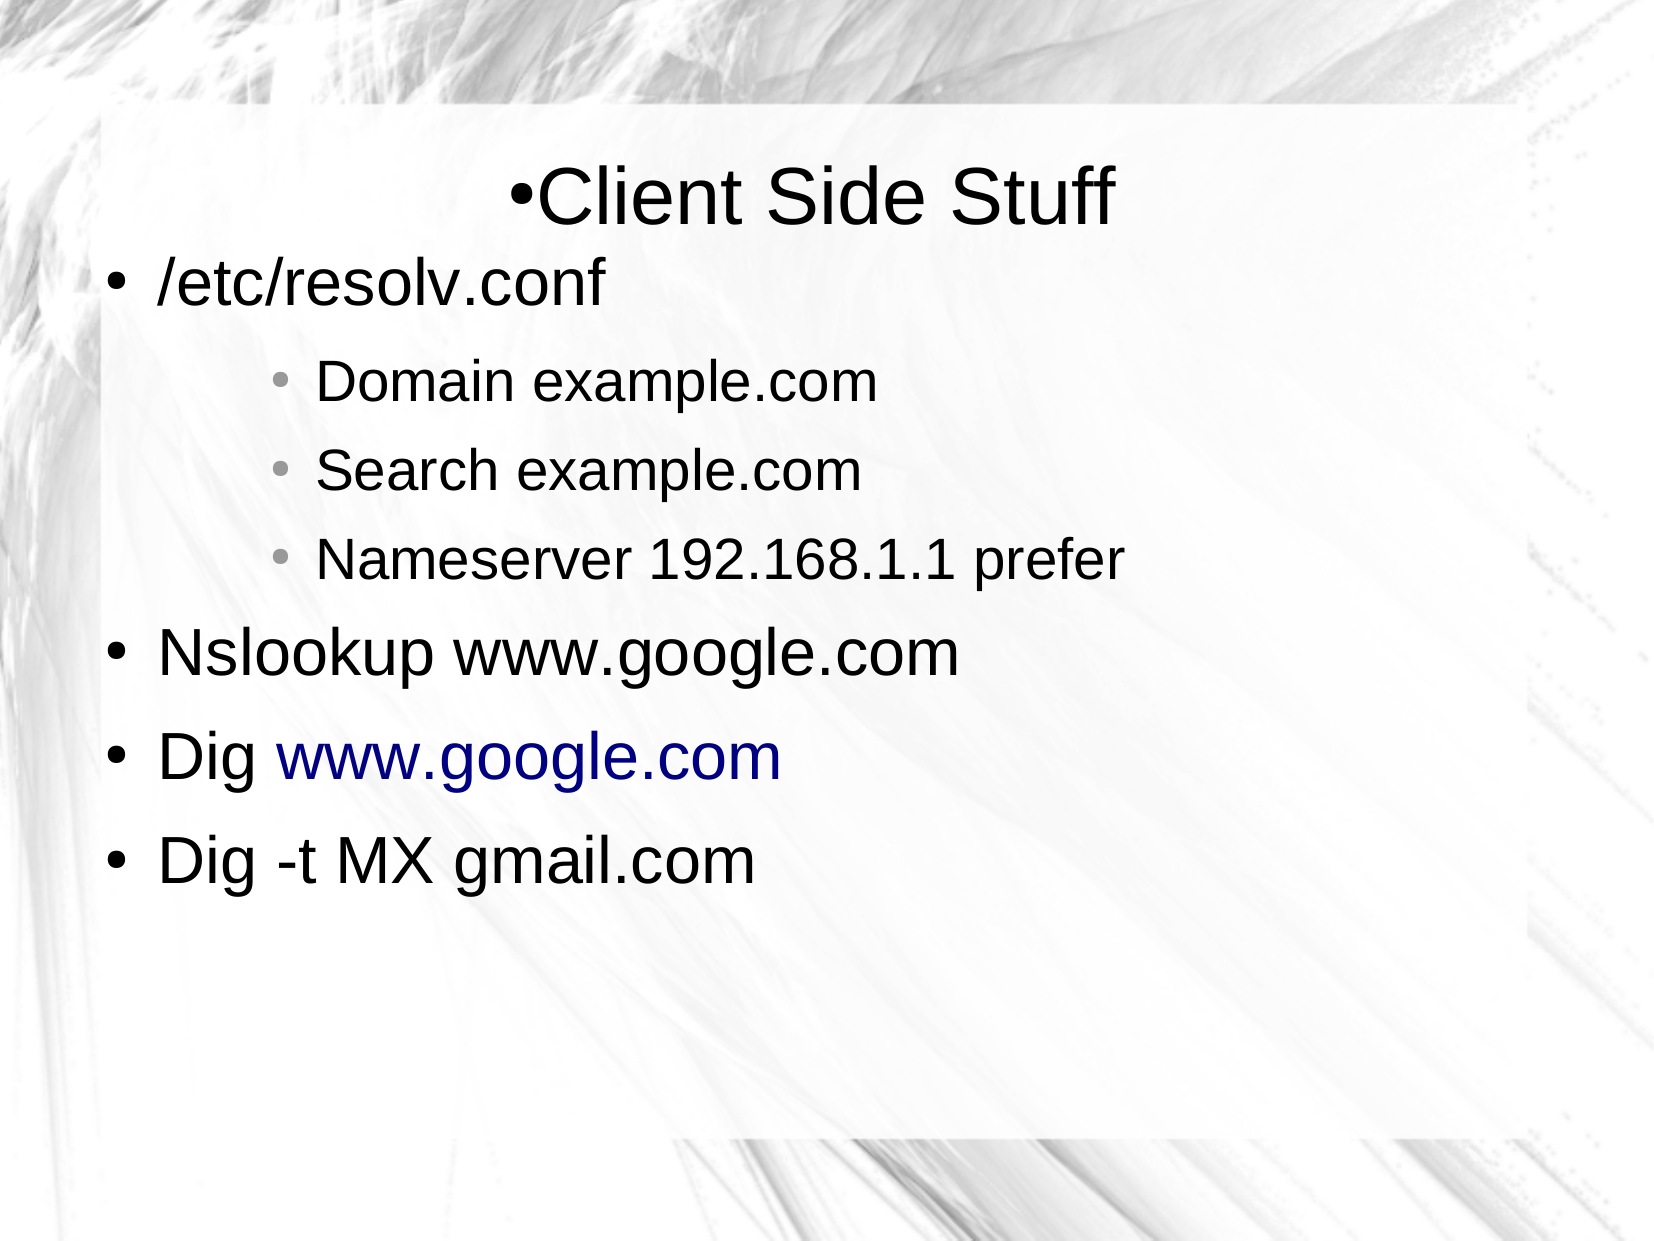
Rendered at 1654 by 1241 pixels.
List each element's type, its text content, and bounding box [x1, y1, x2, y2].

list /etc/resolv.conf Domain example.com Search example.com Nameserver 192.168.1.1 prefer Nslookup www.google.com Dig www.google.com Dig -t MX gmail.com [86, 244, 1576, 1039]
picture [0, 0, 1654, 1241]
title Client Side Stuff [118, 112, 1506, 244]
